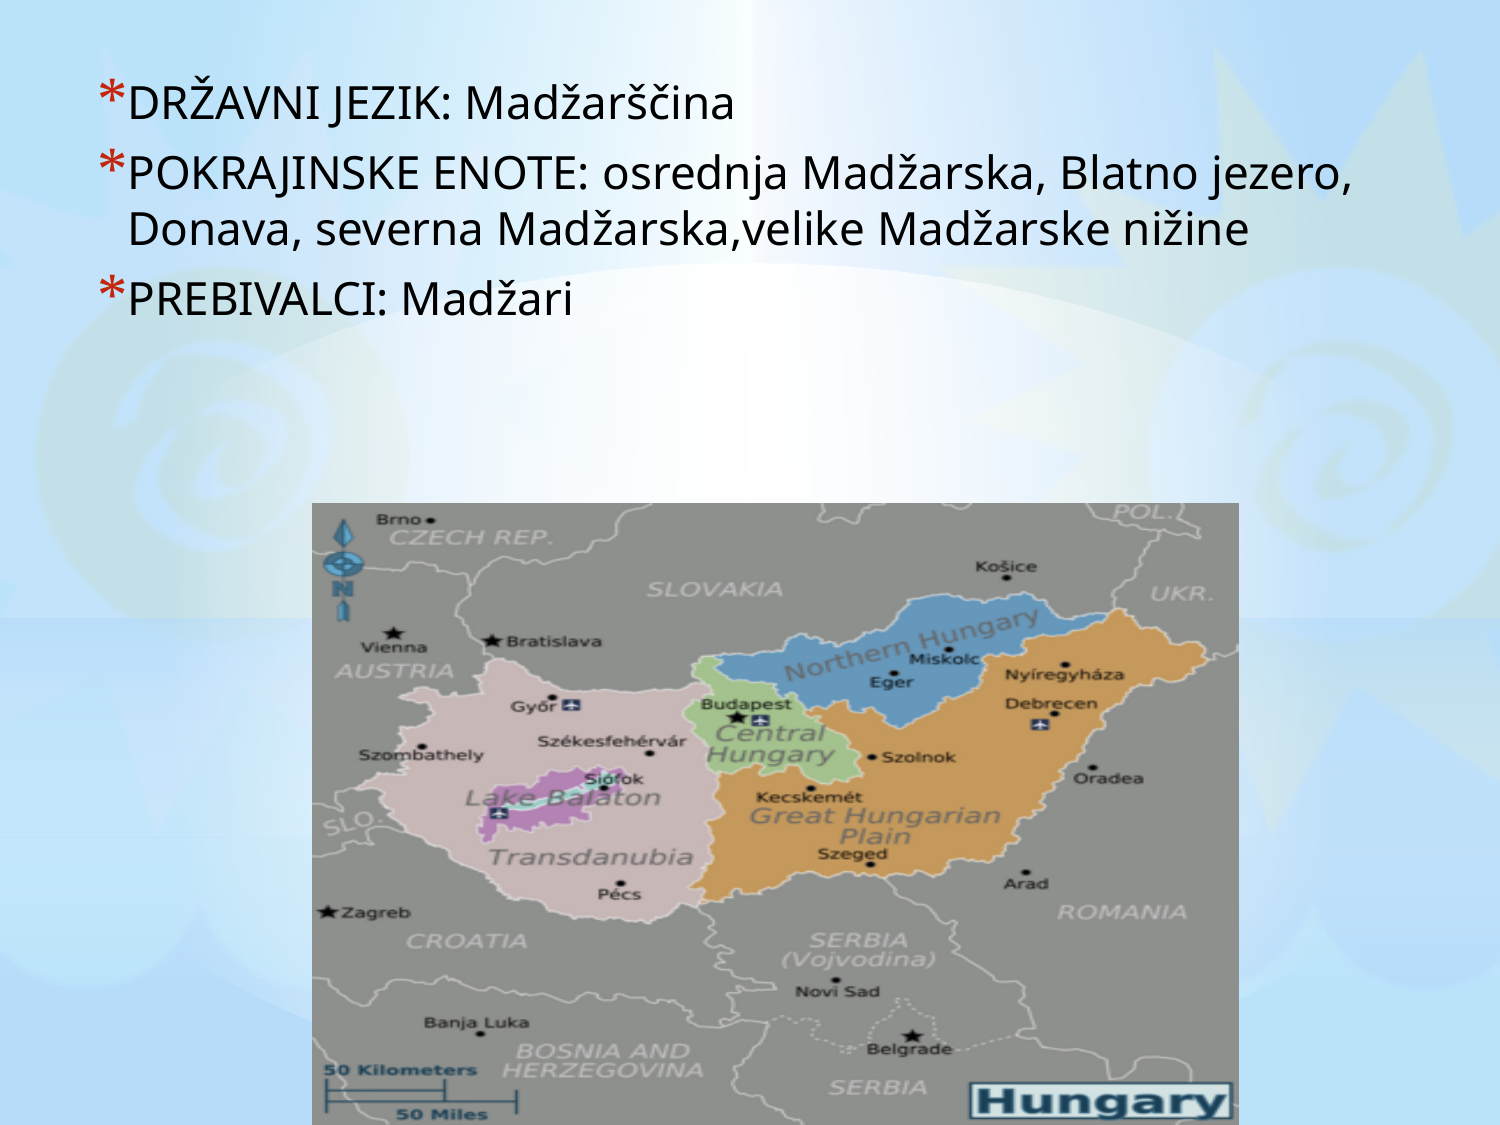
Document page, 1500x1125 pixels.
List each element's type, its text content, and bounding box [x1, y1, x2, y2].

picture [312, 503, 1239, 1125]
list DRŽAVNI JEZIK: Madžarščina POKRAJINSKE ENOTE: osrednja Madžarska, Blatno jezero, Donava, severna Madžarska,velike Madžarske nižine PREBIVALCI: Madžari [75, 66, 1425, 1059]
